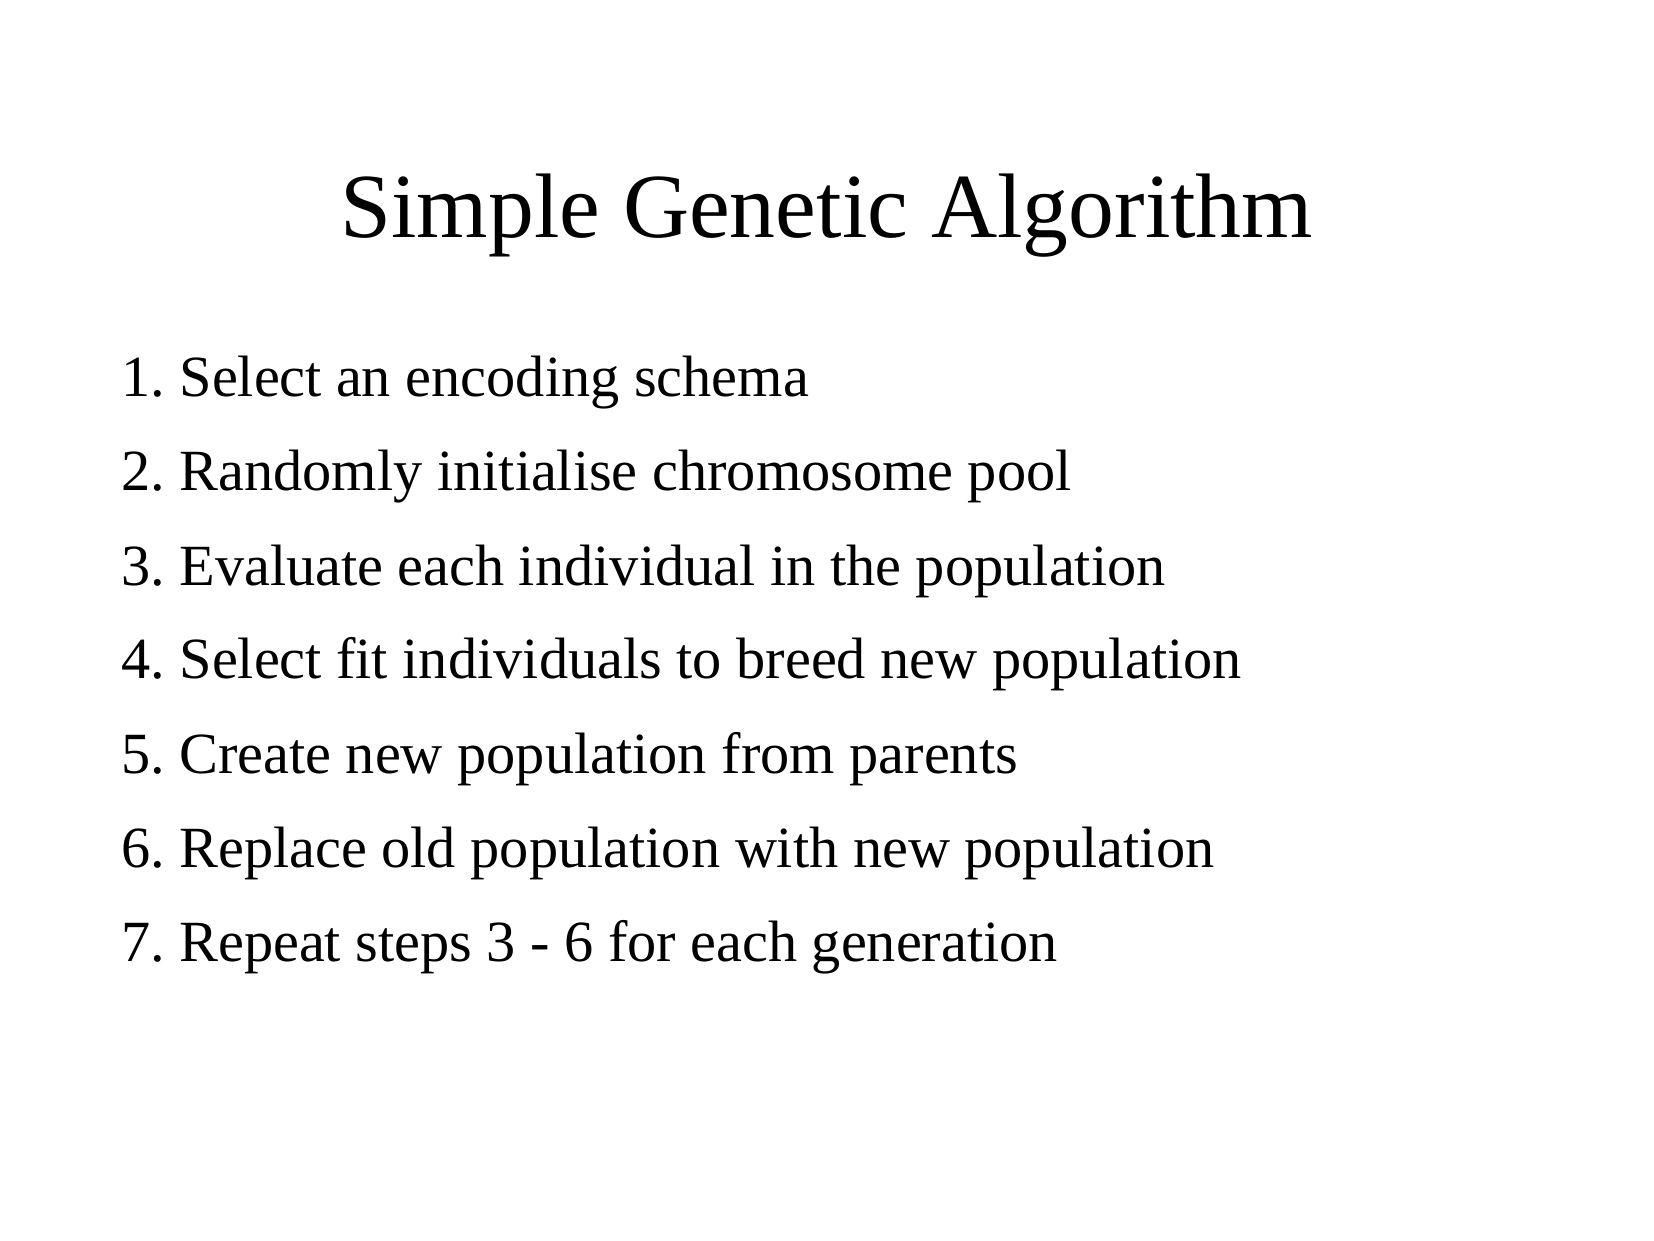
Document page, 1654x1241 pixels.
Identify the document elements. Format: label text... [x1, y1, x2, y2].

title Simple Genetic Algorithm [121, 102, 1534, 311]
list 1. Select an encoding schema 2. Randomly initialise chromosome pool 3. Evaluate each individual in the population 4. Select fit individuals to breed new population 5. Create new population from parents 6. Replace old population with new population 7. Repeat steps 3 - 6 for each generation [121, 344, 1534, 1127]
